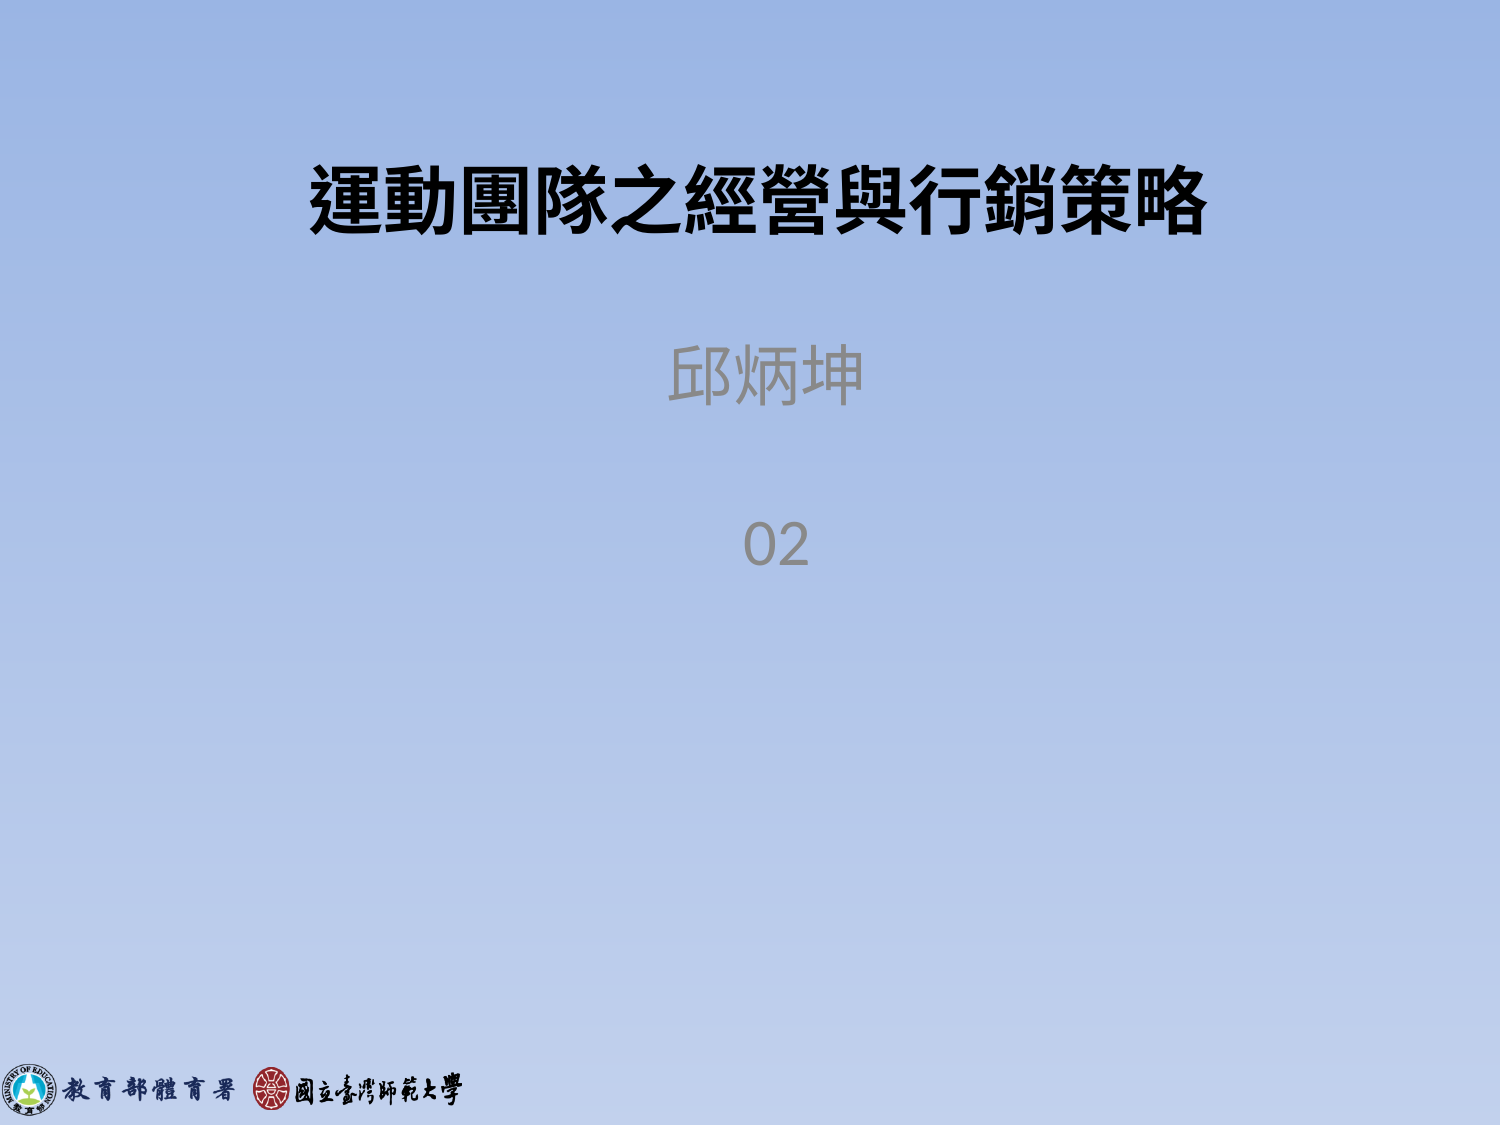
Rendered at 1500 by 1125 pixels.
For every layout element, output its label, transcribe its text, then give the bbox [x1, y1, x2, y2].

subtitle 邱炳坤 [242, 326, 1293, 433]
text_box 02 [251, 491, 1302, 598]
title 運動團隊之經營與行銷策略 [121, 78, 1397, 320]
picture [0, 1051, 243, 1125]
picture [253, 1067, 462, 1110]
